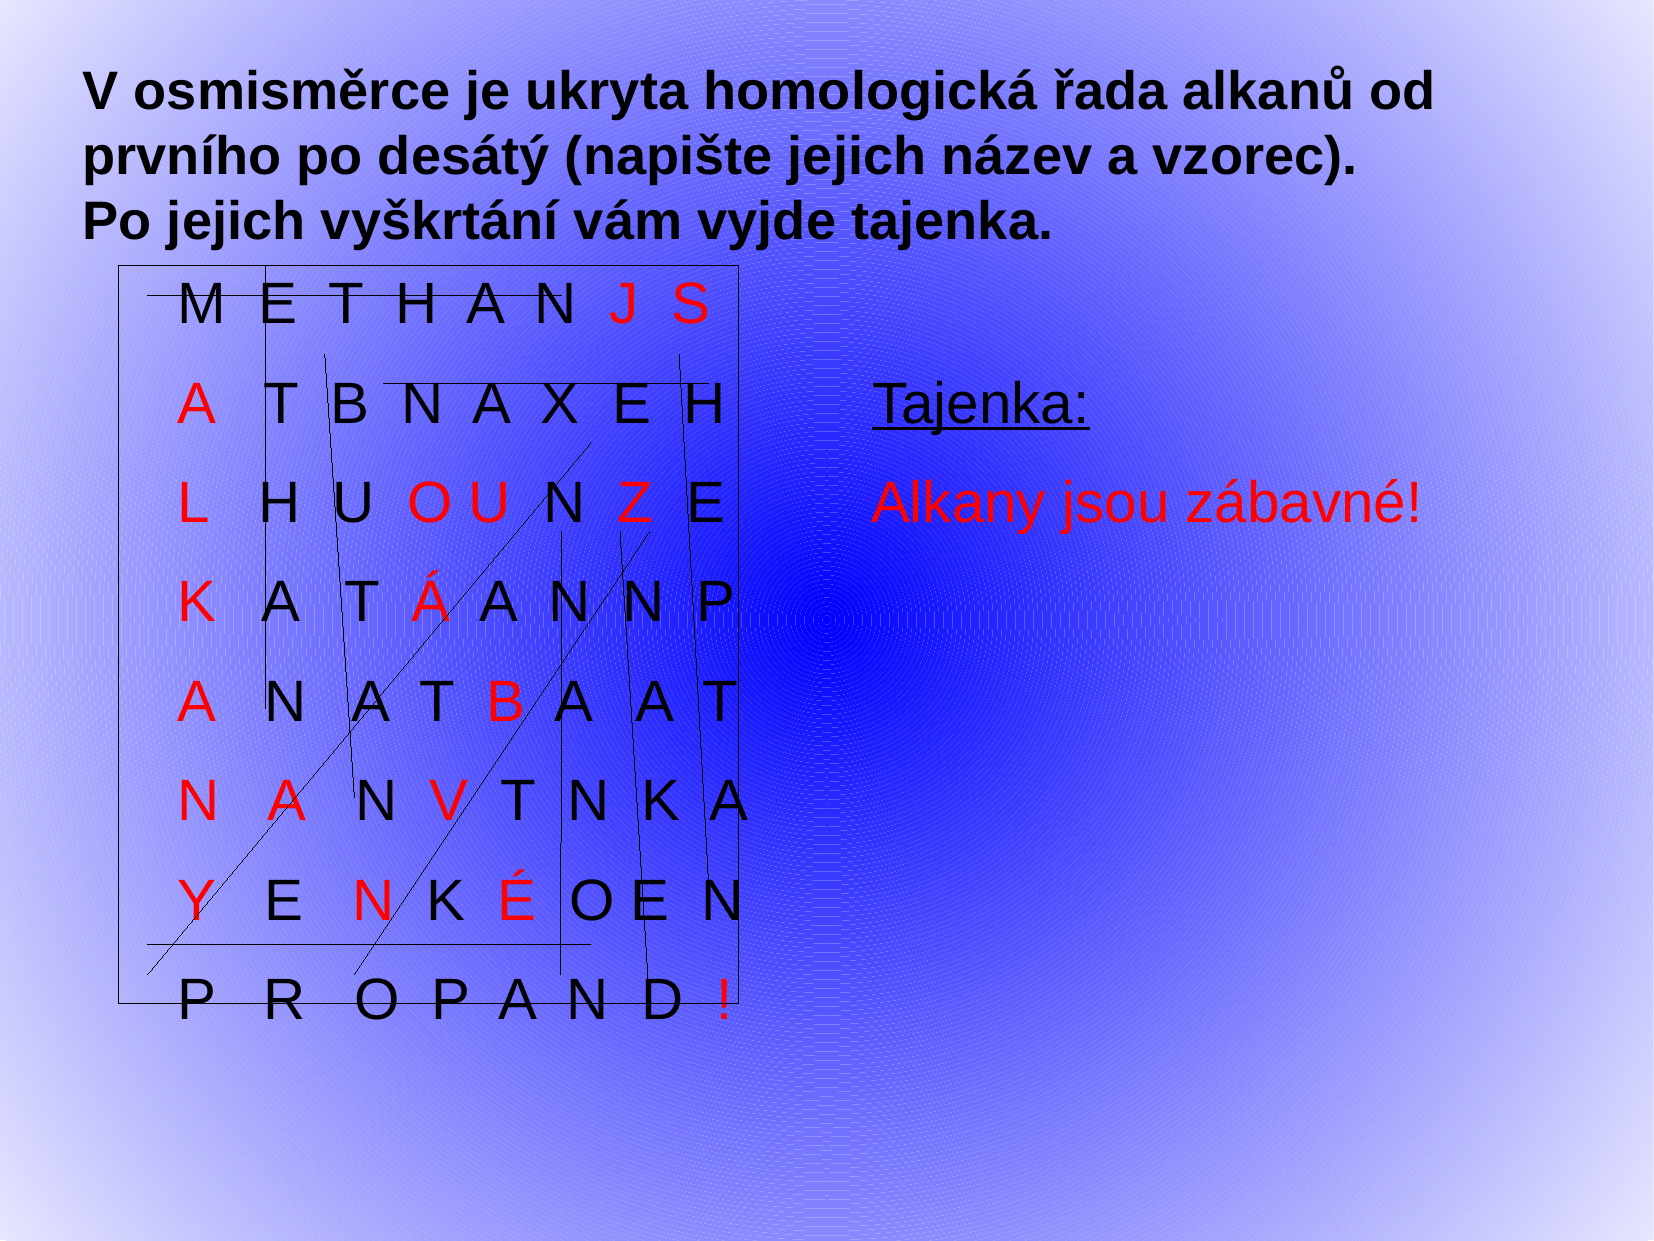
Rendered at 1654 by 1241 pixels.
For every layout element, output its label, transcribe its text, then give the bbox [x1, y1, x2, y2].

title V osmisměrce je ukryta homologická řada alkanů od prvního po desátý (napište jejich název a vzorec). Po jejich vyškrtání vám vyjde tajenka. [82, 44, 1571, 262]
list M E T H A N J S A T B N A X E H Tajenka: L H U O U N Z E Alkany jsou zábavné! K A T Á A N N P A N A T B A A T N A N V T N K A Y E N K É O E N P R O P A N D ! [88, 265, 1577, 1199]
list M E T H A N J S A T B N A X E H Tajenka: L H U O U N Z E Alkany jsou zábavné! K A T Á A N N P A N A T B A A T N A N V T N K A Y E N K É O E N P R O P A N D ! [119, 266, 738, 1003]
